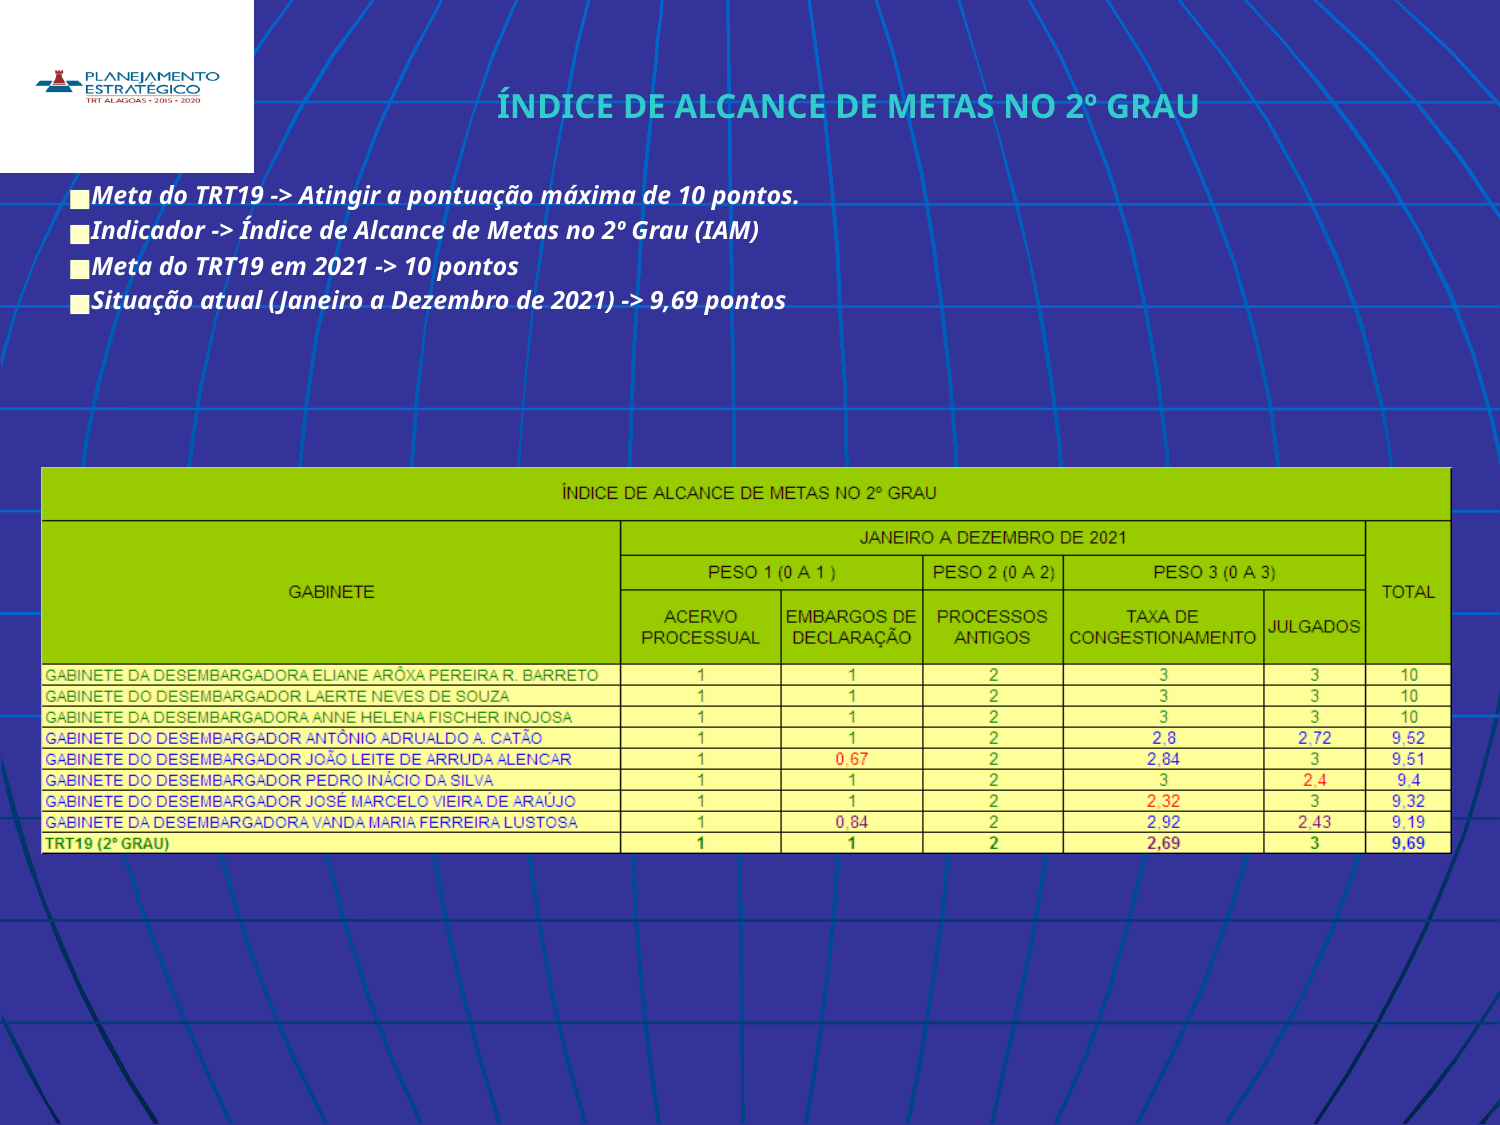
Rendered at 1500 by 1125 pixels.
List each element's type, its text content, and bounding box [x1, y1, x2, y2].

text_box Meta do TRT19 -> Atingir a pontuação máxima de 10 pontos. Indicador -> Índice de Alcance de Metas no 2º Grau (IAM) Meta do TRT19 em 2021 -> 10 pontos Situação atual (Janeiro a Dezembro de 2021) -> 9,69 pontos [53, 172, 1459, 374]
text_box ÍNDICE DE ALCANCE DE METAS NO 2º GRAU [254, 78, 1448, 134]
picture [41, 467, 1452, 854]
picture [0, 0, 254, 173]
